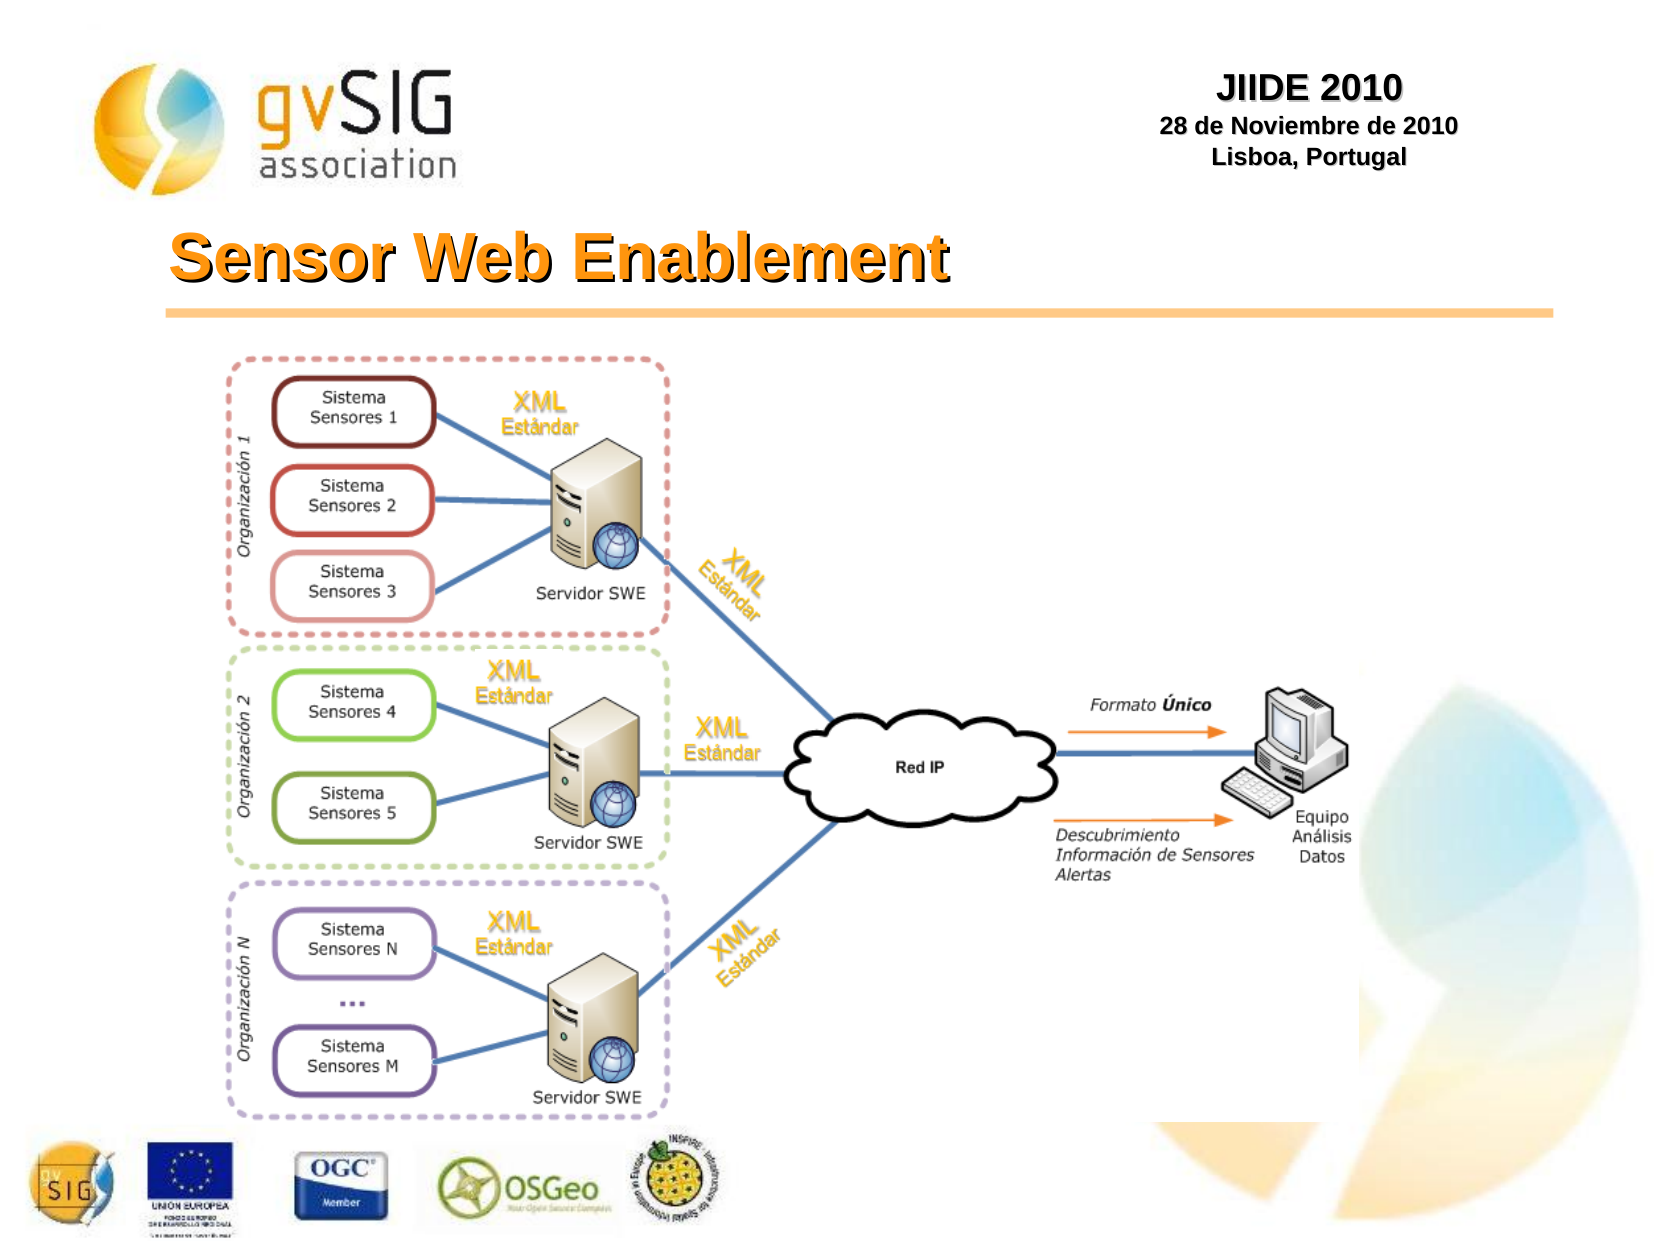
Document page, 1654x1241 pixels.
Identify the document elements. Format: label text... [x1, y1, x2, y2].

picture [1, 0, 1654, 1241]
text_box Sensor Web Enablement [153, 212, 966, 302]
